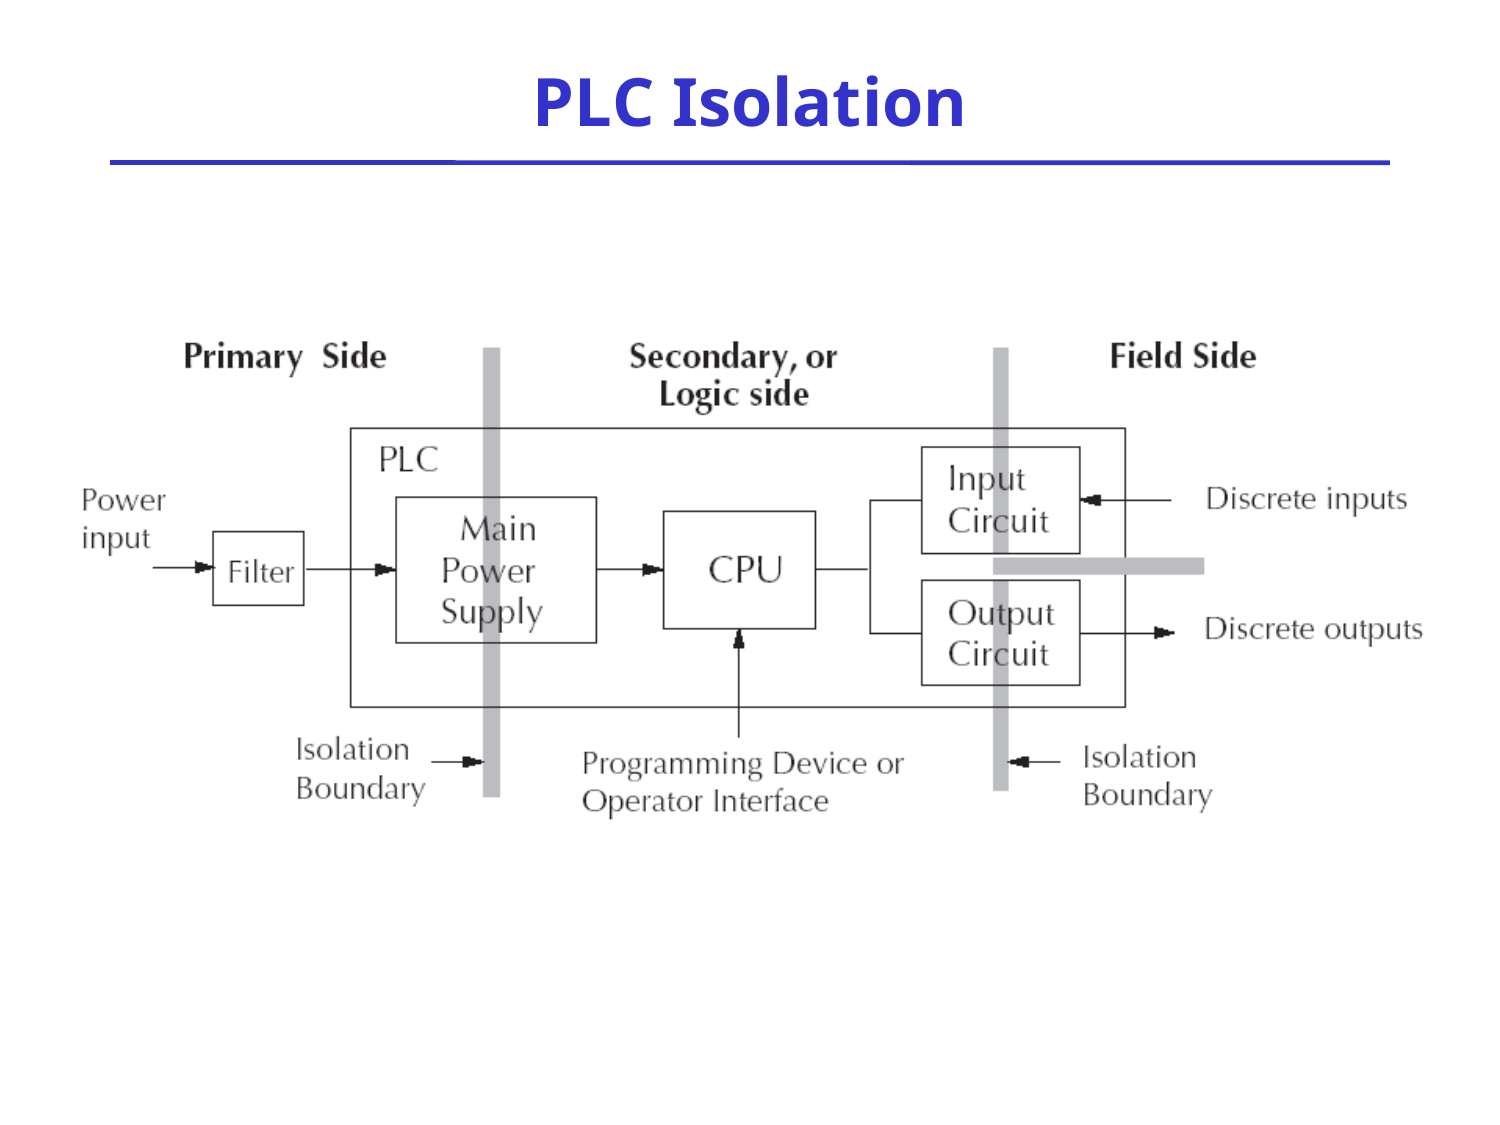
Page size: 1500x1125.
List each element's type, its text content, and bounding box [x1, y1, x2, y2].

picture [67, 293, 1433, 832]
title PLC Isolation [112, 49, 1388, 150]
